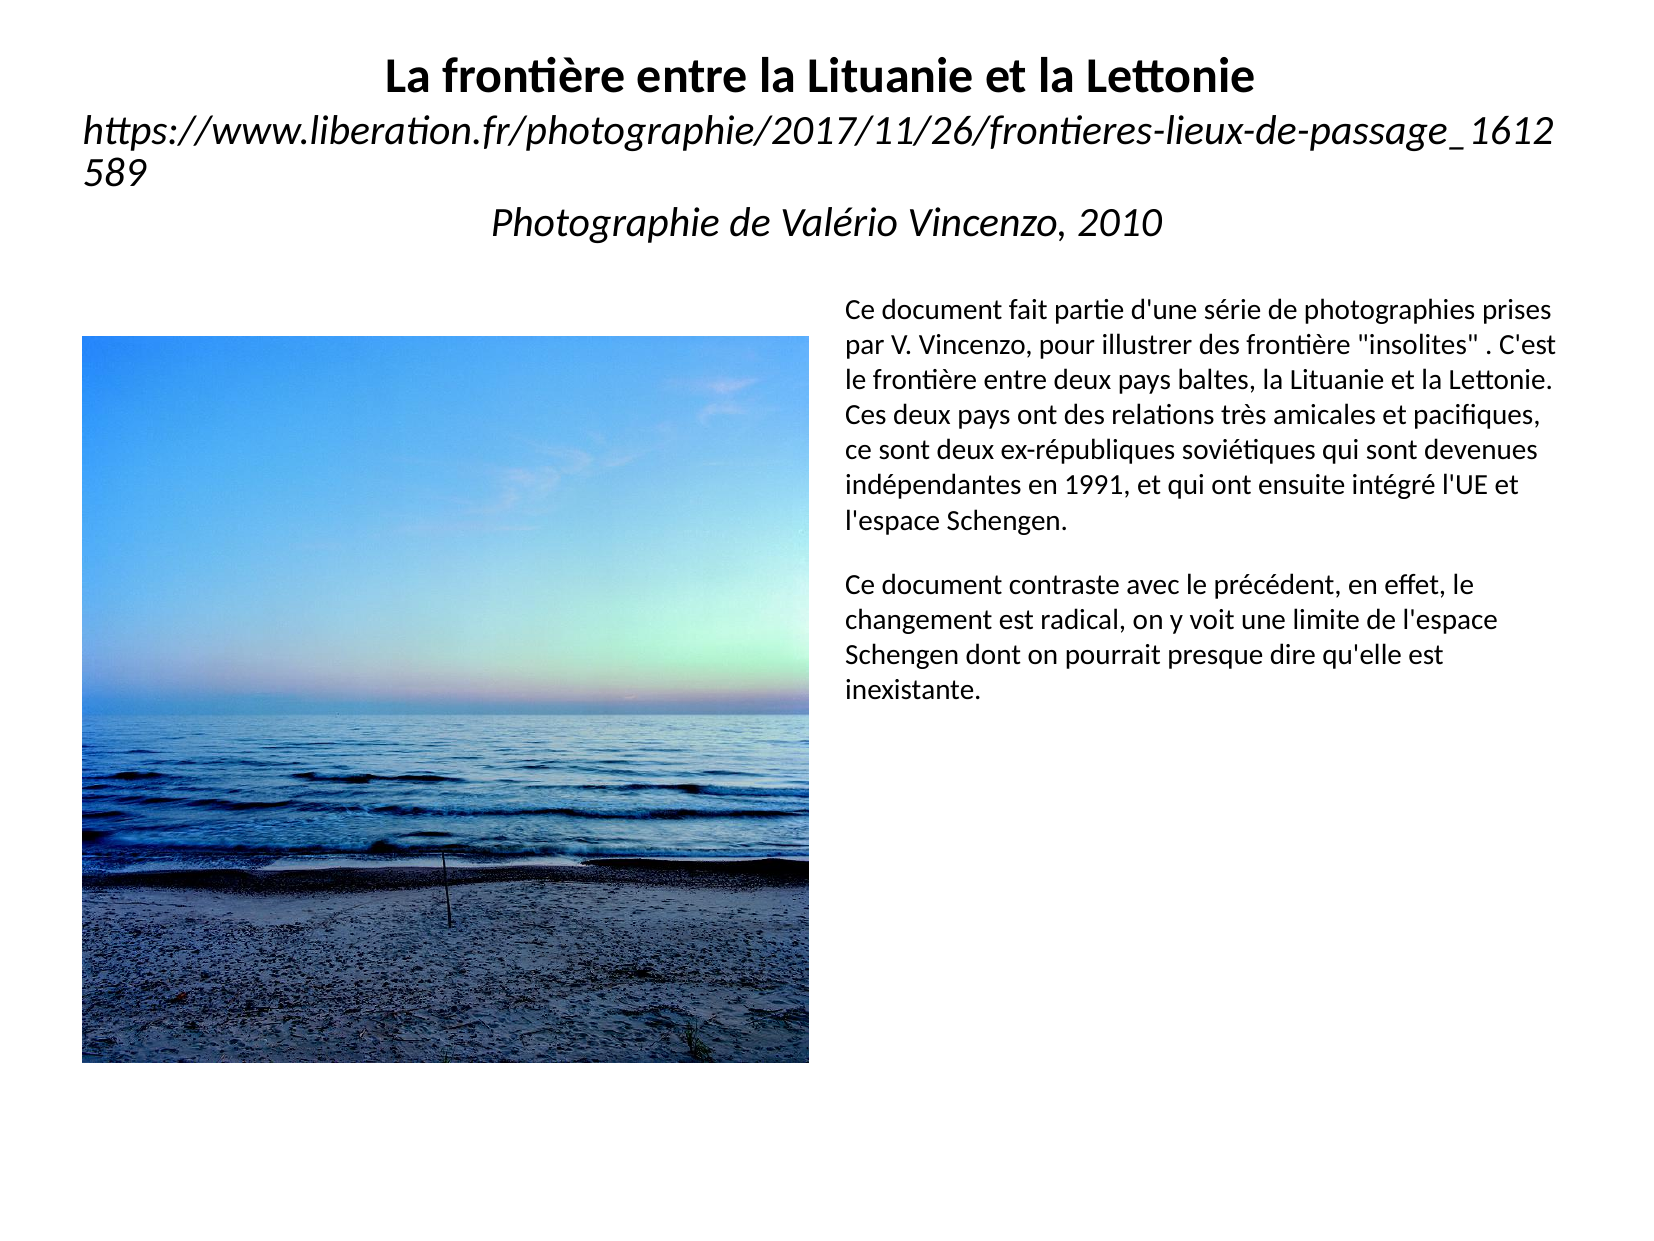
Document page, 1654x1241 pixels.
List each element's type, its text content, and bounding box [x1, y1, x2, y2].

title La frontière entre la Lituanie et la Lettonie https://www.liberation.fr/photographie/2017/11/26/frontieres-lieux-de-passage_1612589Photographie de Valério Vincenzo, 2010 [82, 17, 1571, 289]
picture [82, 336, 809, 1063]
list Ce document fait partie d'une série de photographies prises par V. Vincenzo, pour illustrer des frontière "insolites" . C'est le frontière entre deux pays baltes, la Lituanie et la Lettonie. Ces deux pays ont des relations très amicales et pacifiques, ce sont deux ex-républiques soviétiques qui sont devenues indépendantes en 1991, et qui ont ensuite intégré l'UE et l'espace Schengen. Ce document contraste avec le précédent, en effet, le changement est radical, on y voit une limite de l'espace Schengen dont on pourrait presque dire qu'elle est inexistante. [845, 290, 1572, 1109]
